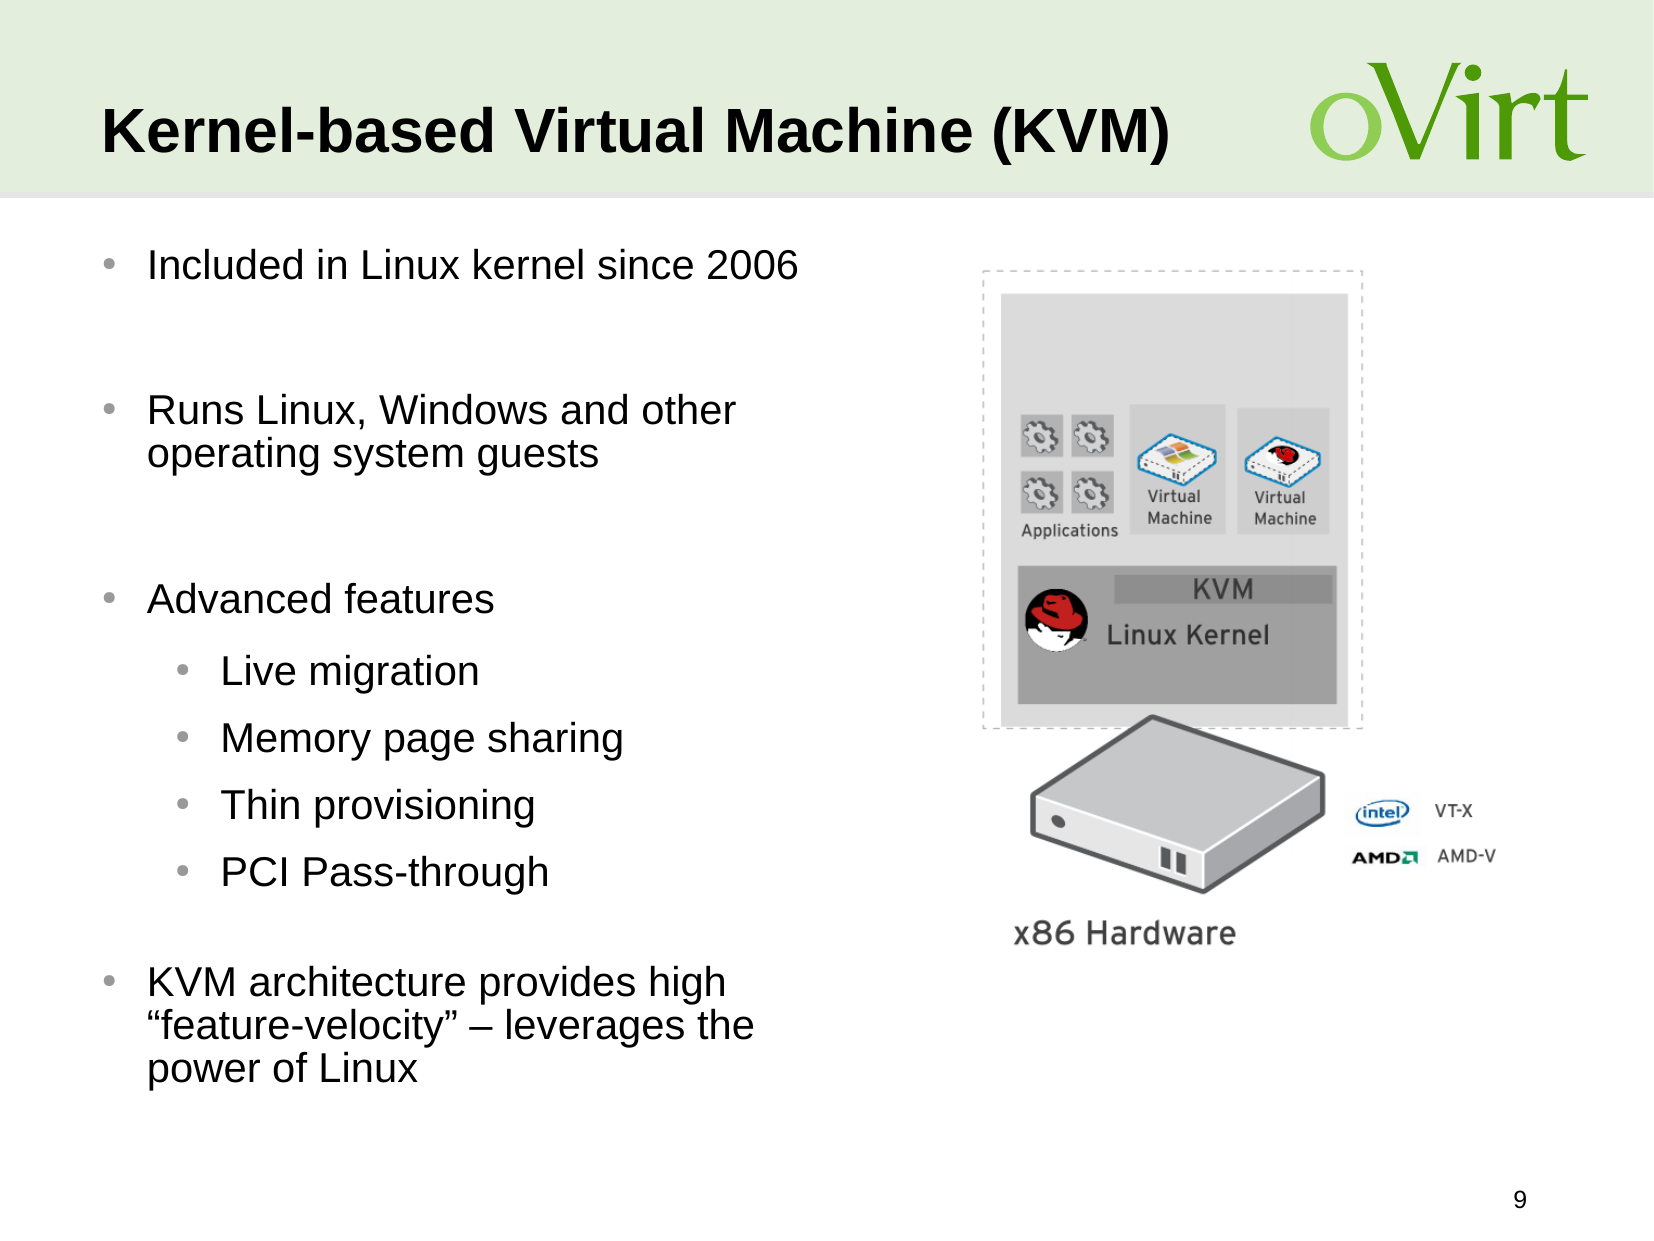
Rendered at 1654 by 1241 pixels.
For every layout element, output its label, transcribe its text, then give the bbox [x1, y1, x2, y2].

list Included in Linux kernel since 2006 Runs Linux, Windows and other operating system guests Advanced features Live migration Memory page sharing Thin provisioning PCI Pass-through KVM architecture provides high “feature-velocity” – leverages the power of Linux [86, 244, 814, 1095]
picture [975, 262, 1510, 953]
title Kernel-based Virtual Machine (KVM) [86, 36, 1307, 225]
